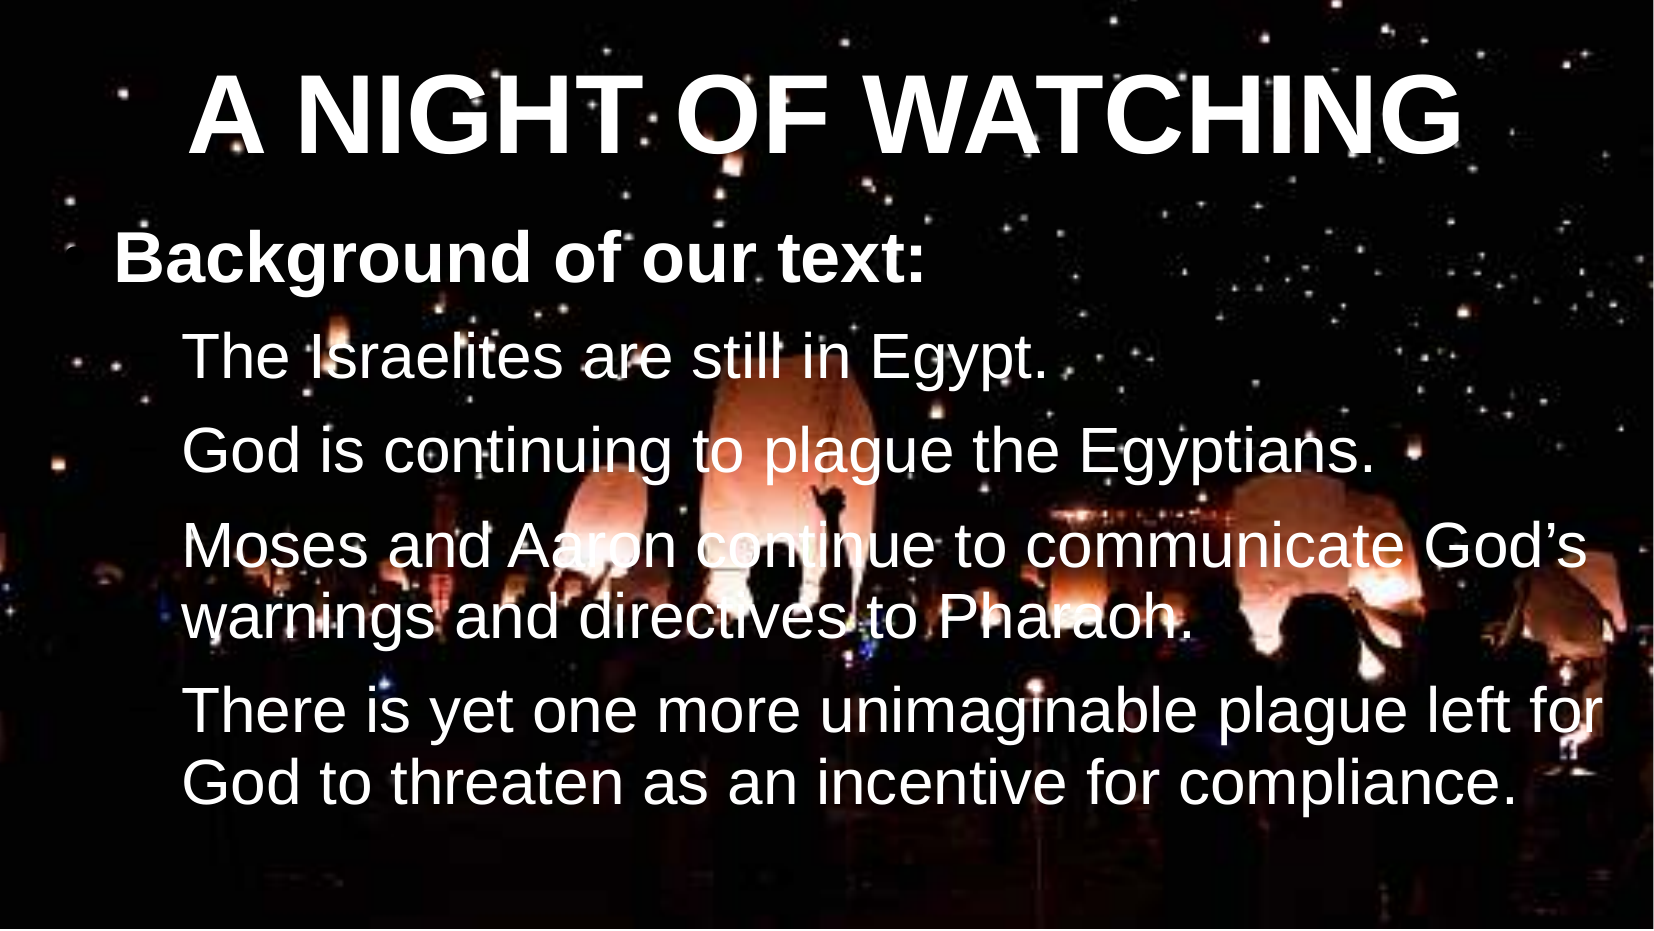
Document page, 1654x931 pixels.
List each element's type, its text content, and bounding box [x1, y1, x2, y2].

picture [0, 0, 1654, 929]
title A NIGHT OF WATCHING [82, 37, 1571, 193]
list Background of our text: The Israelites are still in Egypt. God is continuing to plague the Egyptians. Moses and Aaron continue to communicate God’s warnings and directives to Pharaoh. There is yet one more unimaginable plague left for God to threaten as an incentive for compliance. [45, 217, 1621, 886]
